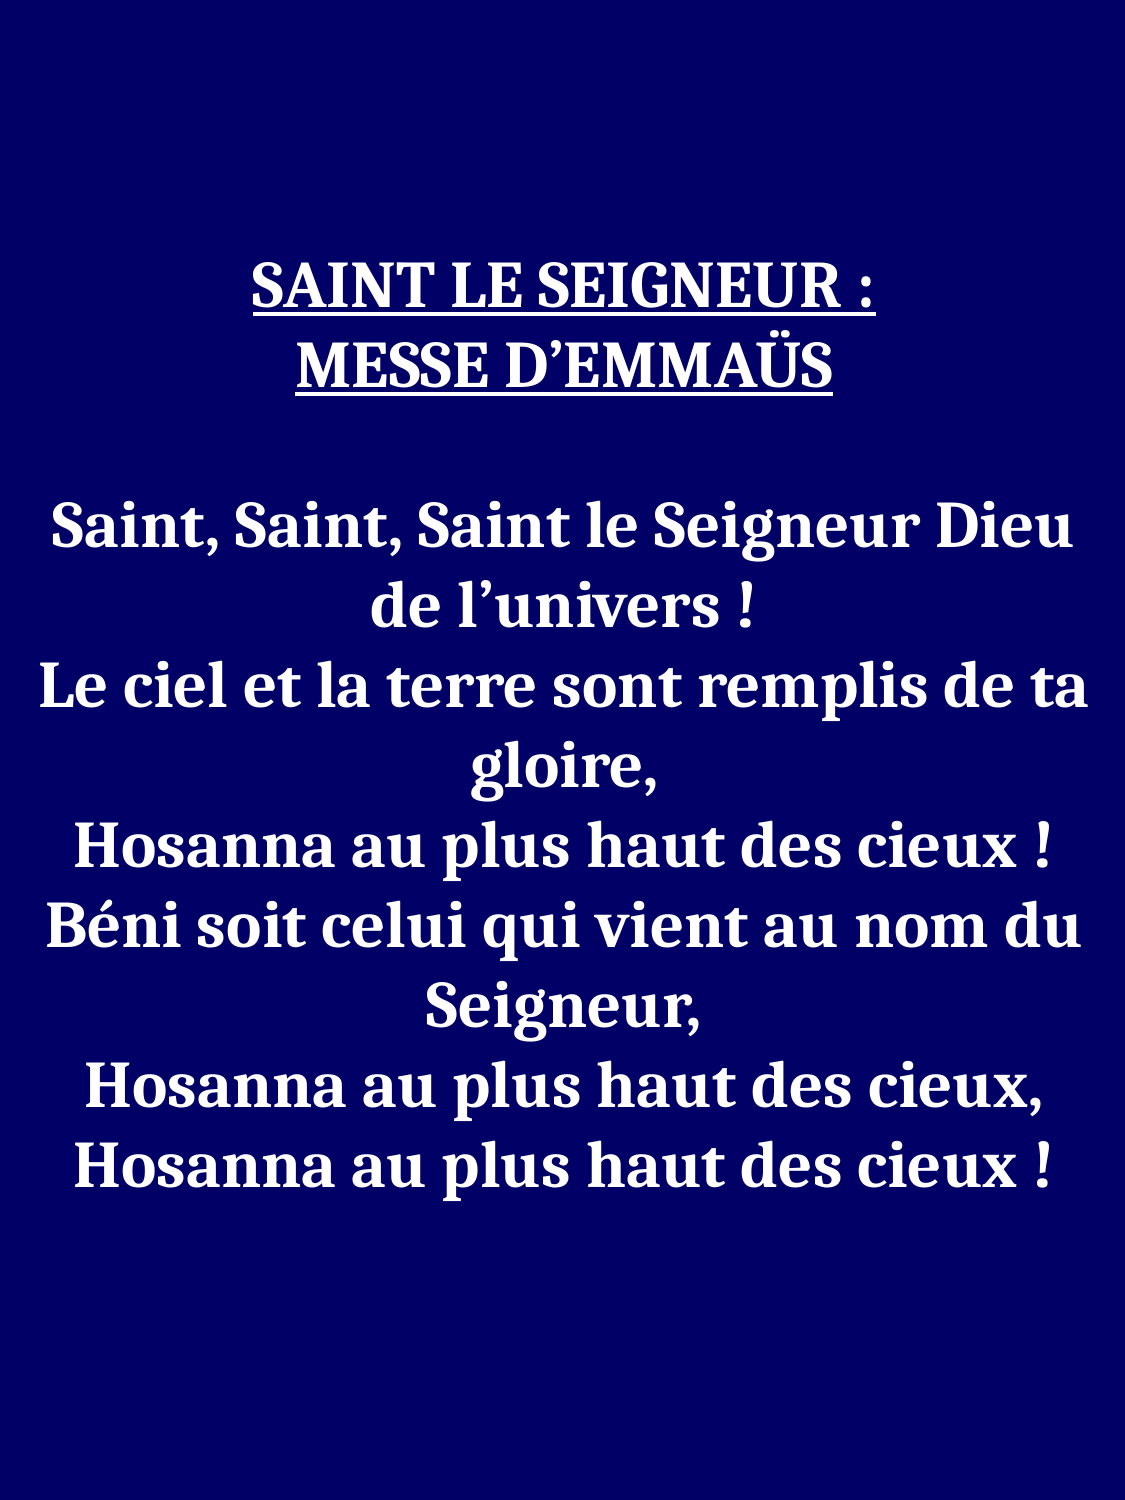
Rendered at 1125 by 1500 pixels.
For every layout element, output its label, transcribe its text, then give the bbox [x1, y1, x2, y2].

text_box SAINT LE SEIGNEUR : MESSE D’EMMAÜS Saint, Saint, Saint le Seigneur Dieu de l’univers ! Le ciel et la terre sont remplis de ta gloire, Hosanna au plus haut des cieux ! Béni soit celui qui vient au nom du Seigneur, Hosanna au plus haut des cieux, Hosanna au plus haut des cieux ! [2, 53, 1125, 1388]
